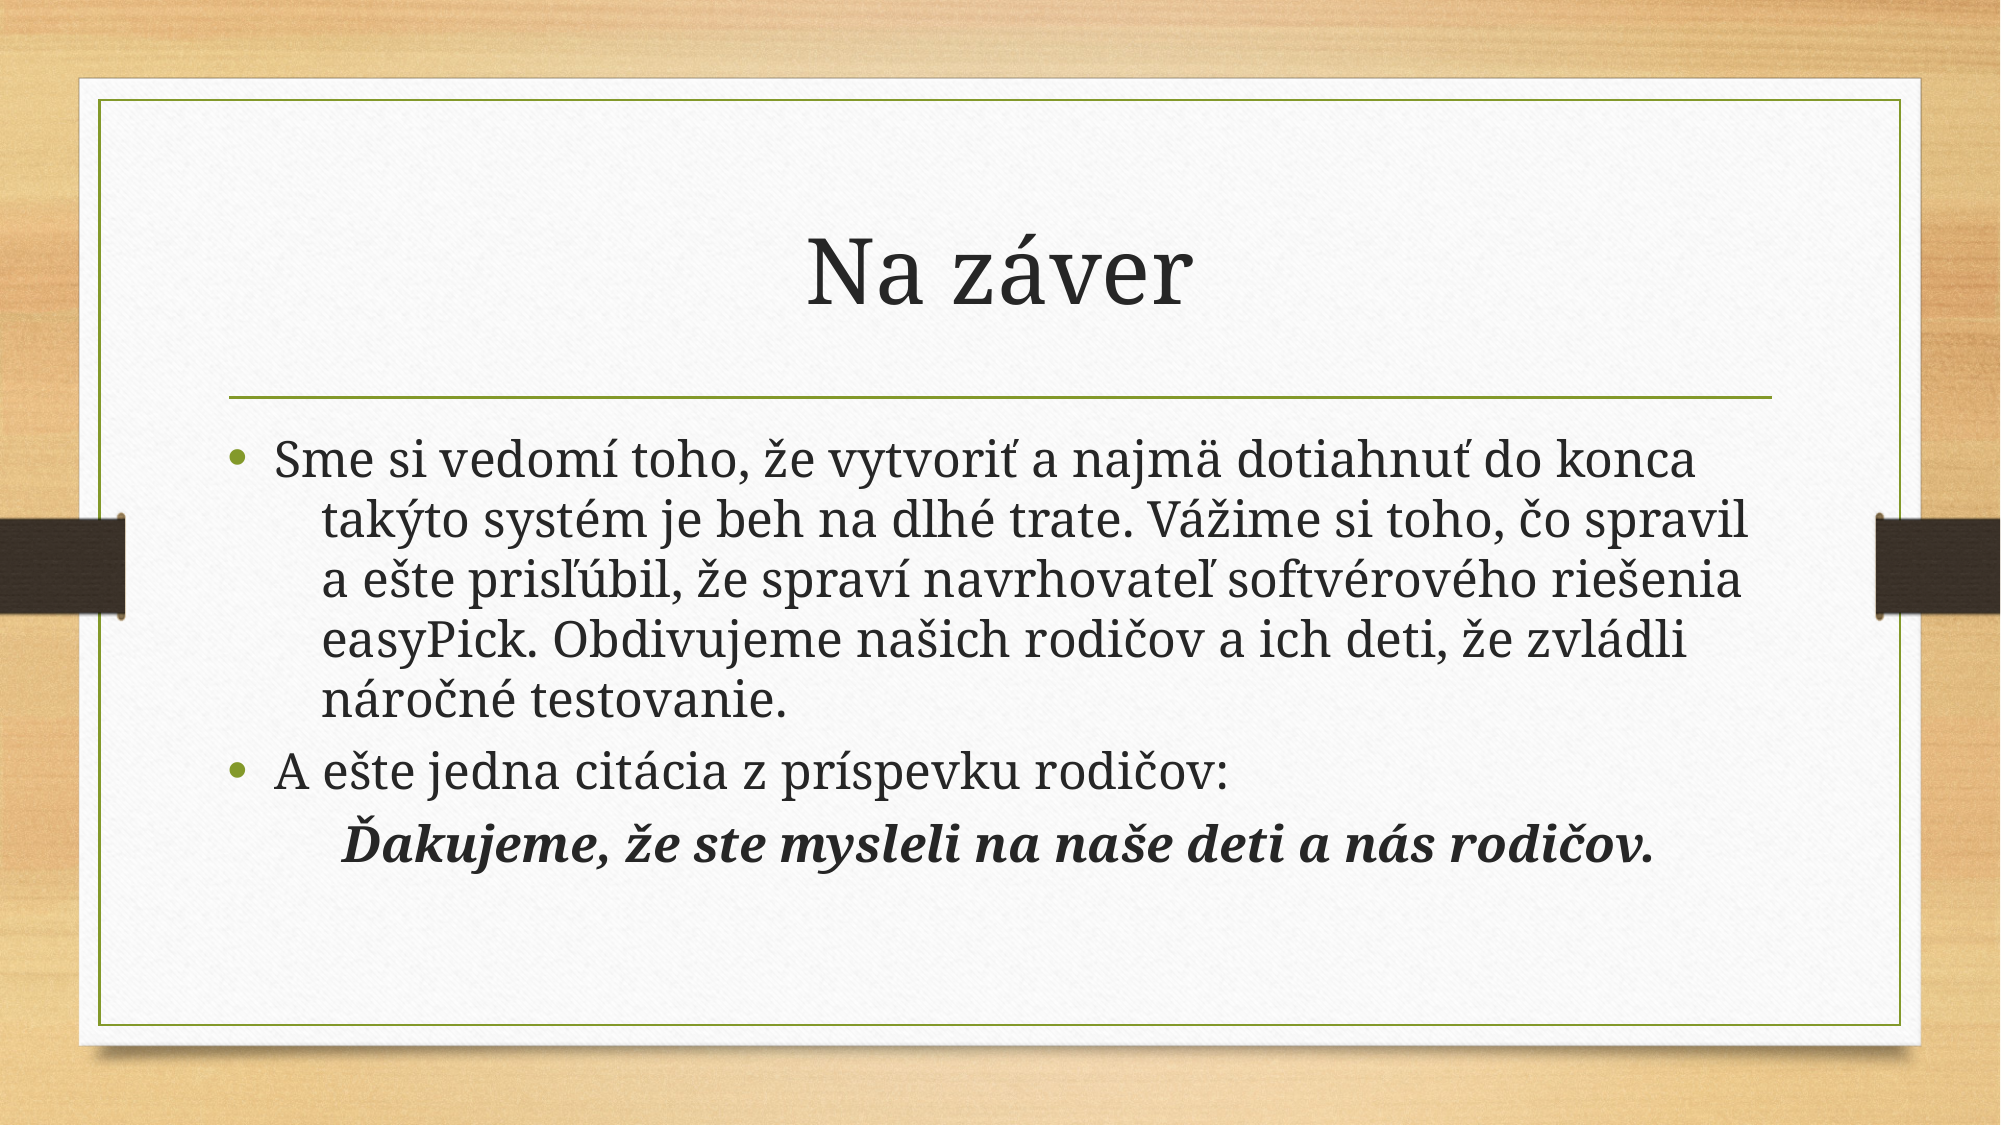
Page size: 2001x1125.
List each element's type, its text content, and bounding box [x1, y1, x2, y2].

list Sme si vedomí toho, že vytvoriť a najmä dotiahnuť do konca takýto systém je beh na dlhé trate. Vážime si toho, čo spravil a ešte prisľúbil, že spraví navrhovateľ softvérového riešenia easyPick. Obdivujeme našich rodičov a ich deti, že zvládli náročné testovanie. A ešte jedna citácia z príspevku rodičov: Ďakujeme, že ste mysleli na naše deti a nás rodičov. [212, 419, 1788, 964]
title Na záver [212, 161, 1788, 376]
